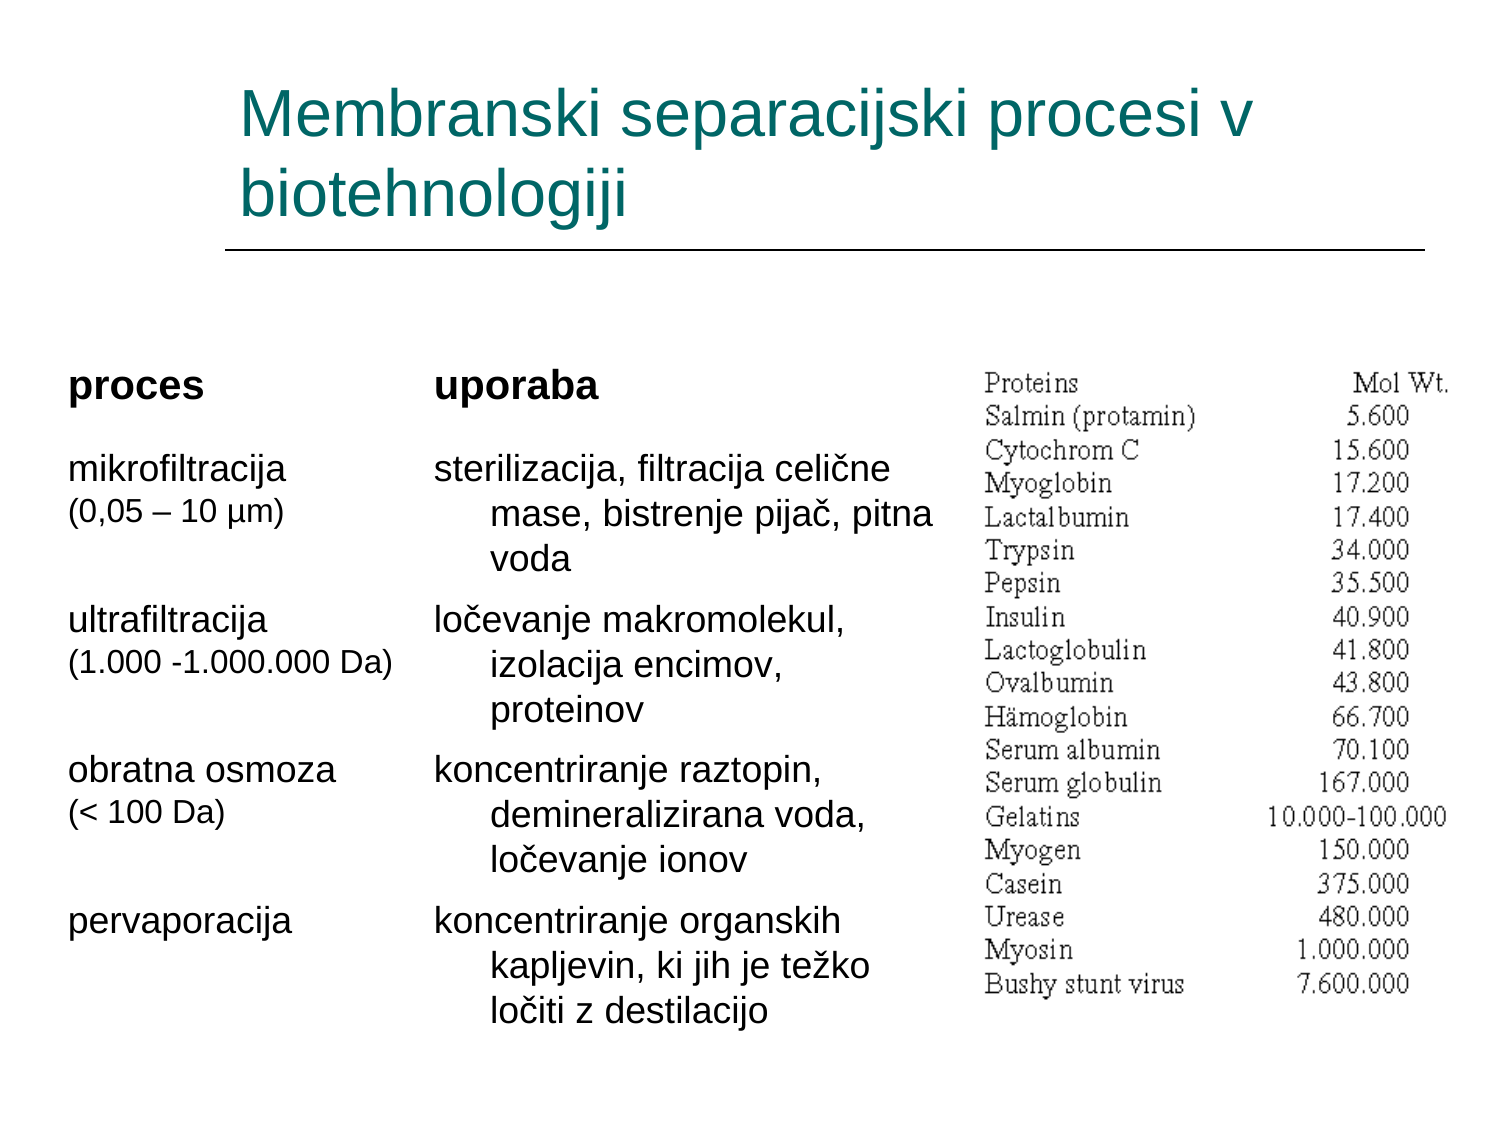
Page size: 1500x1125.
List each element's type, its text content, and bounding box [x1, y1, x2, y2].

table_cell ultrafiltracija (1.000 -1.000.000 Da) [53, 587, 419, 737]
title Membranski separacijski procesi v biotehnologiji [224, 49, 1425, 237]
table_cell obratna osmoza (< 100 Da) [53, 737, 419, 888]
table_cell mikrofiltracija (0,05 – 10 µm) [53, 437, 419, 587]
table_cell koncentriranje organskih kapljevin, ki jih je težko ločiti z destilacijo [419, 888, 957, 1038]
picture [962, 350, 1500, 1004]
table_cell pervaporacija [53, 888, 419, 1038]
table_cell sterilizacija, filtracija celične mase, bistrenje pijač, pitna voda [419, 437, 957, 587]
table_cell ločevanje makromolekul, izolacija encimov, proteinov [419, 587, 957, 737]
table_cell koncentriranje raztopin, demineralizirana voda, ločevanje ionov [419, 737, 957, 888]
table_header proces [53, 350, 419, 437]
table_header uporaba [419, 350, 957, 437]
